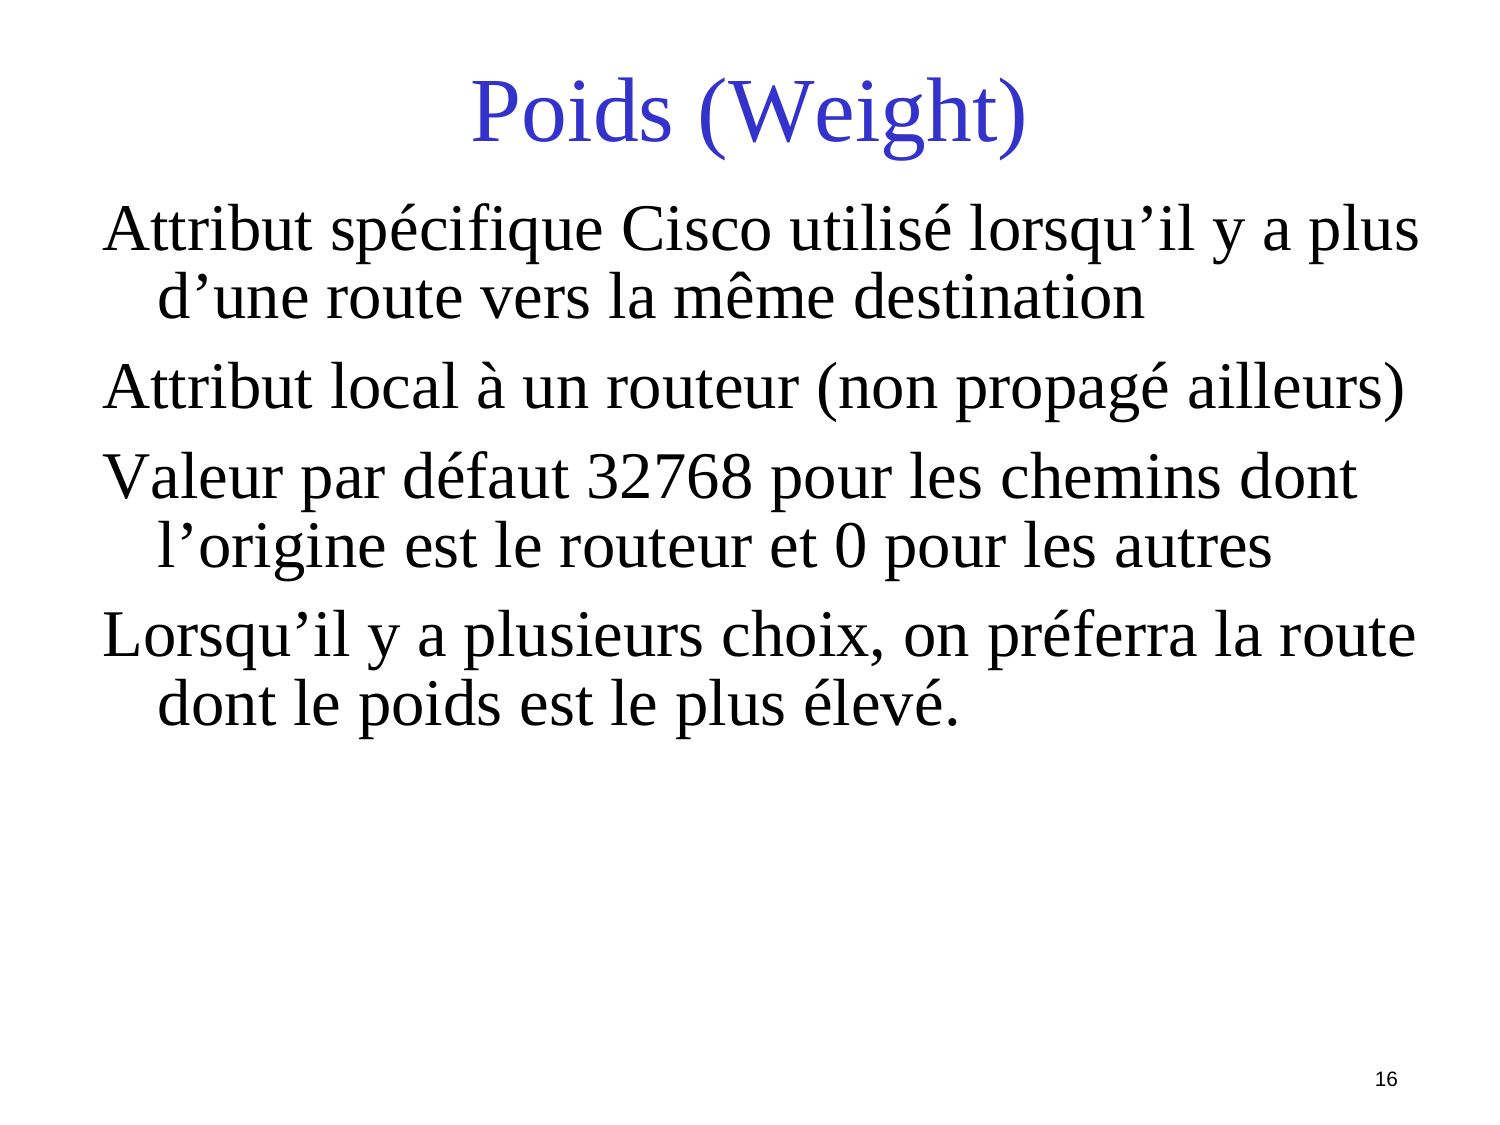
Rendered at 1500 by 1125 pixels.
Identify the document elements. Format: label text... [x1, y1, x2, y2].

title Poids (Weight)‏ [112, 37, 1388, 187]
list Attribut spécifique Cisco utilisé lorsqu’il y a plus d’une route vers la même destination Attribut local à un routeur (non propagé ailleurs) Valeur par défaut 32768 pour les chemins dont l’origine est le routeur et 0 pour les autres Lorsqu’il y a plusieurs choix, on préferra la route dont le poids est le plus élevé. [87, 187, 1450, 1063]
